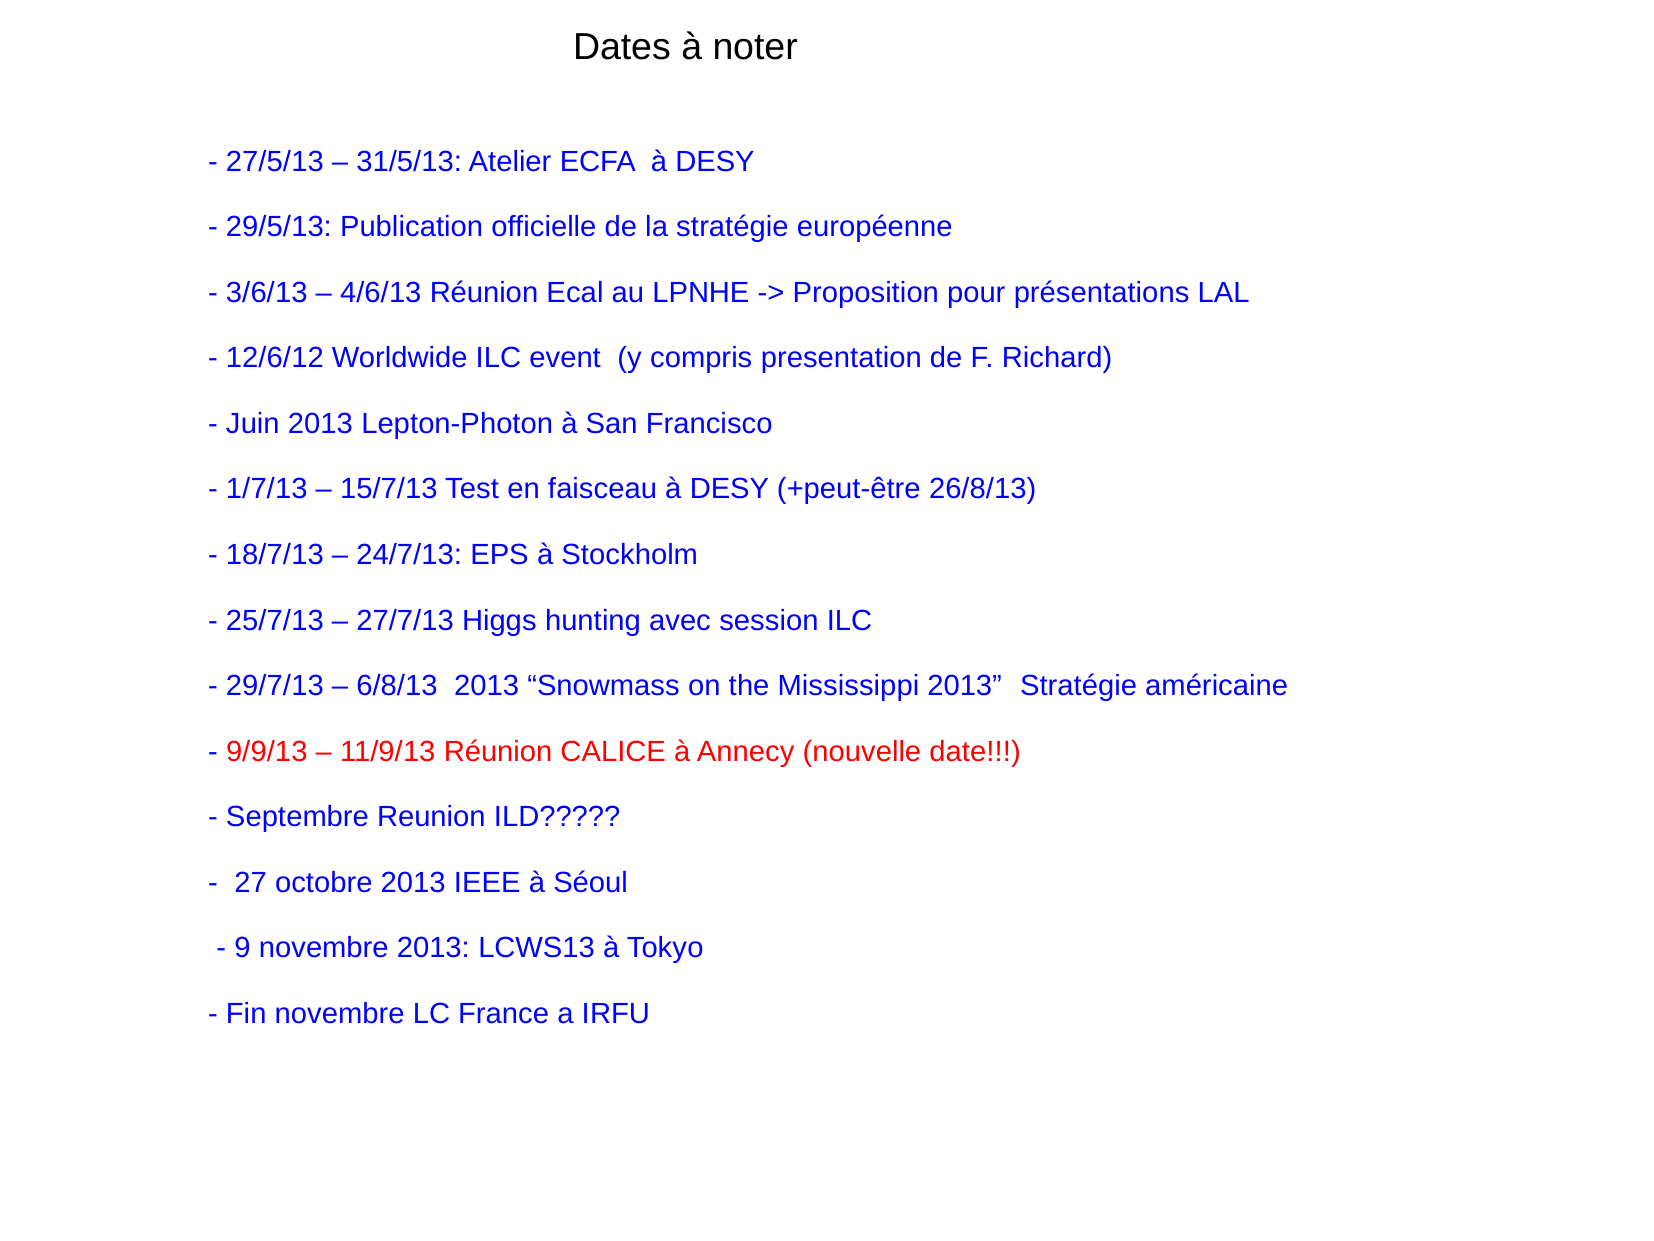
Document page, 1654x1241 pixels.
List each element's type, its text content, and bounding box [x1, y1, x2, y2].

text_box Dates à noter [558, 17, 814, 75]
text_box - 27/5/13 – 31/5/13: Atelier ECFA à DESY - 29/5/13: Publication officielle de la stratégie européenne - 3/6/13 – 4/6/13 Réunion Ecal au LPNHE -> Proposition pour présentations LAL - 12/6/12 Worldwide ILC event (y compris presentation de F. Richard) - Juin 2013 Lepton-Photon à San Francisco - 1/7/13 – 15/7/13 Test en faisceau à DESY (+peut-être 26/8/13) - 18/7/13 – 24/7/13: EPS à Stockholm - 25/7/13 – 27/7/13 Higgs hunting avec session ILC - 29/7/13 – 6/8/13 2013 “Snowmass on the Mississippi 2013” Stratégie américaine - 9/9/13 – 11/9/13 Réunion CALICE à Annecy (nouvelle date!!!) - Septembre Reunion ILD????? - 27 octobre 2013 IEEE à Séoul - 9 novembre 2013: LCWS13 à Tokyo - Fin novembre LC France a IRFU [193, 104, 1576, 1115]
